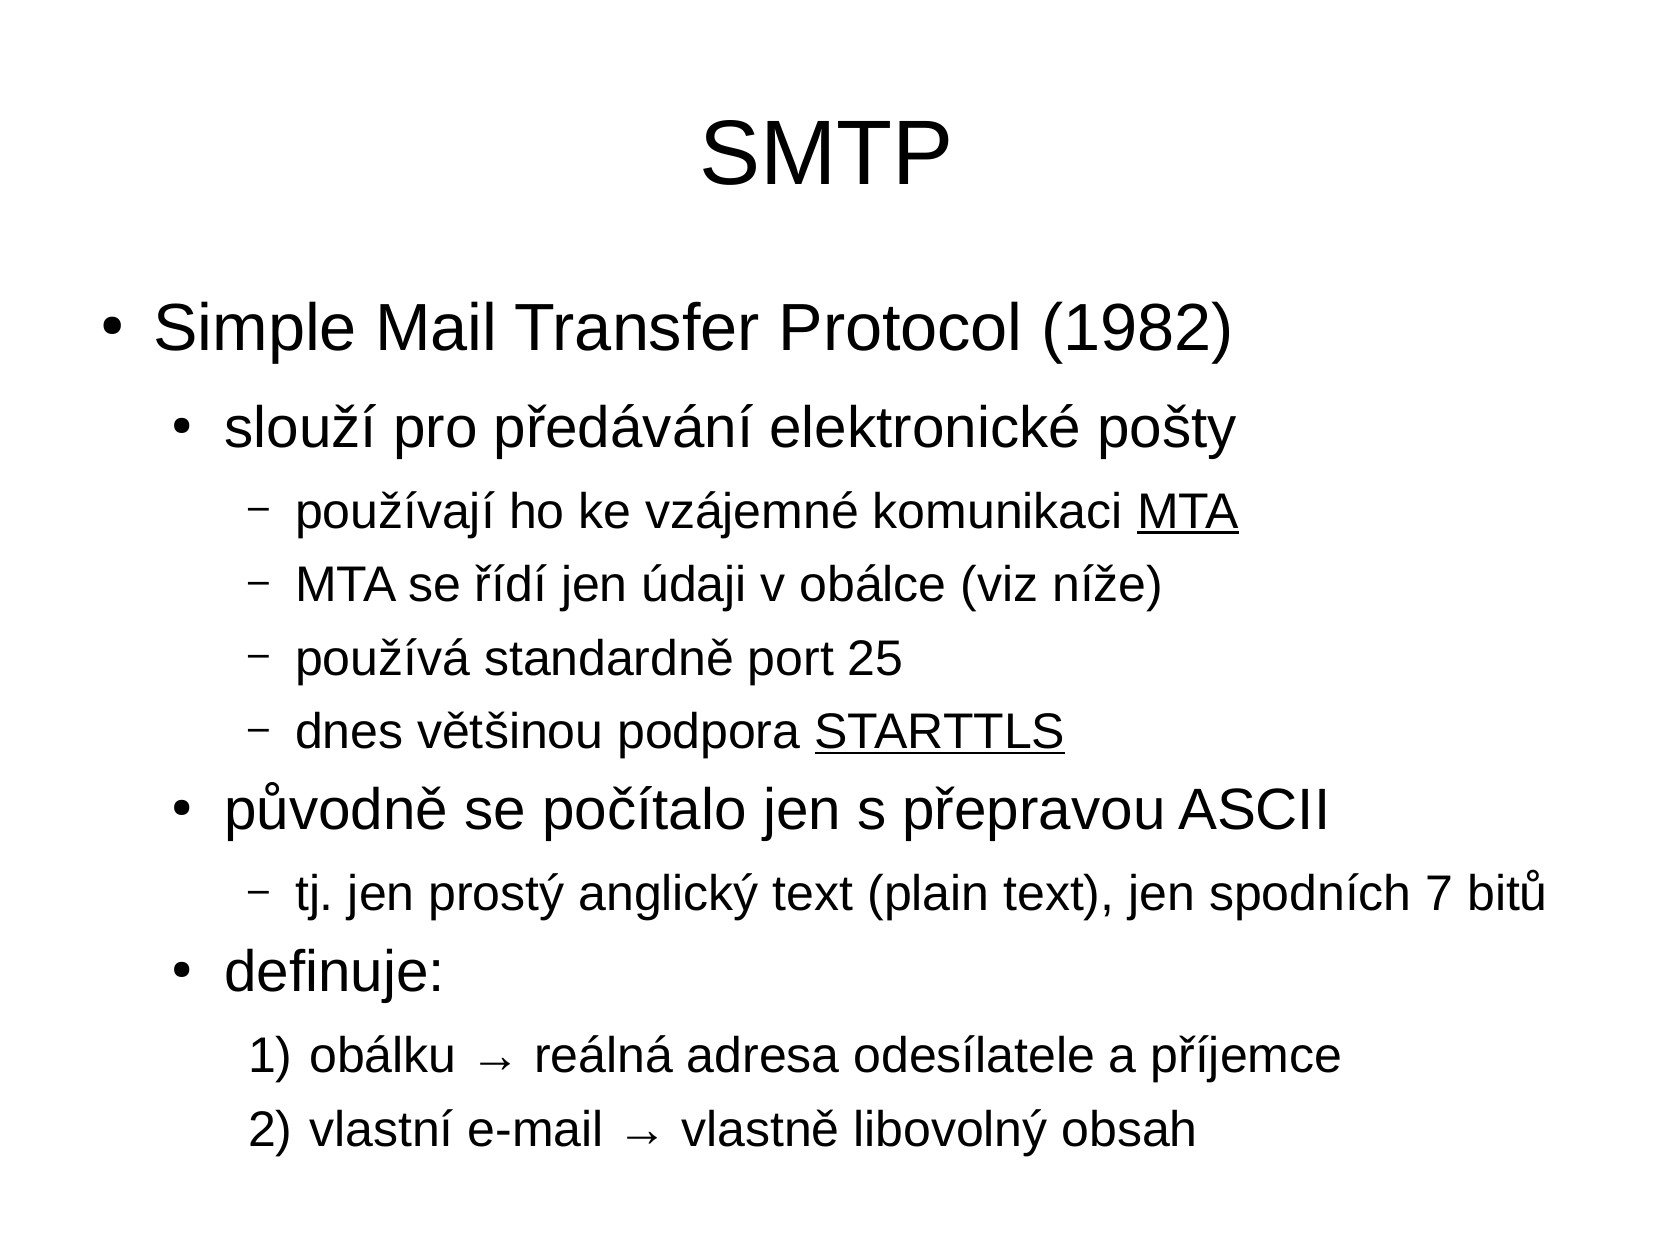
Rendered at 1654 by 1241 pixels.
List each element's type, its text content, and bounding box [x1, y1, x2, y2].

list Simple Mail Transfer Protocol (1982) slouží pro předávání elektronické pošty používají ho ke vzájemné komunikaci MTA MTA se řídí jen údaji v obálce (viz níže) používá standardně port 25 dnes většinou podpora STARTTLS původně se počítalo jen s přepravou ASCII tj. jen prostý anglický text (plain text), jen spodních 7 bitů definuje: obálku → reálná adresa odesílatele a příjemce vlastní e-mail → vlastně libovolný obsah [82, 290, 1571, 1158]
title SMTP [82, 56, 1571, 250]
